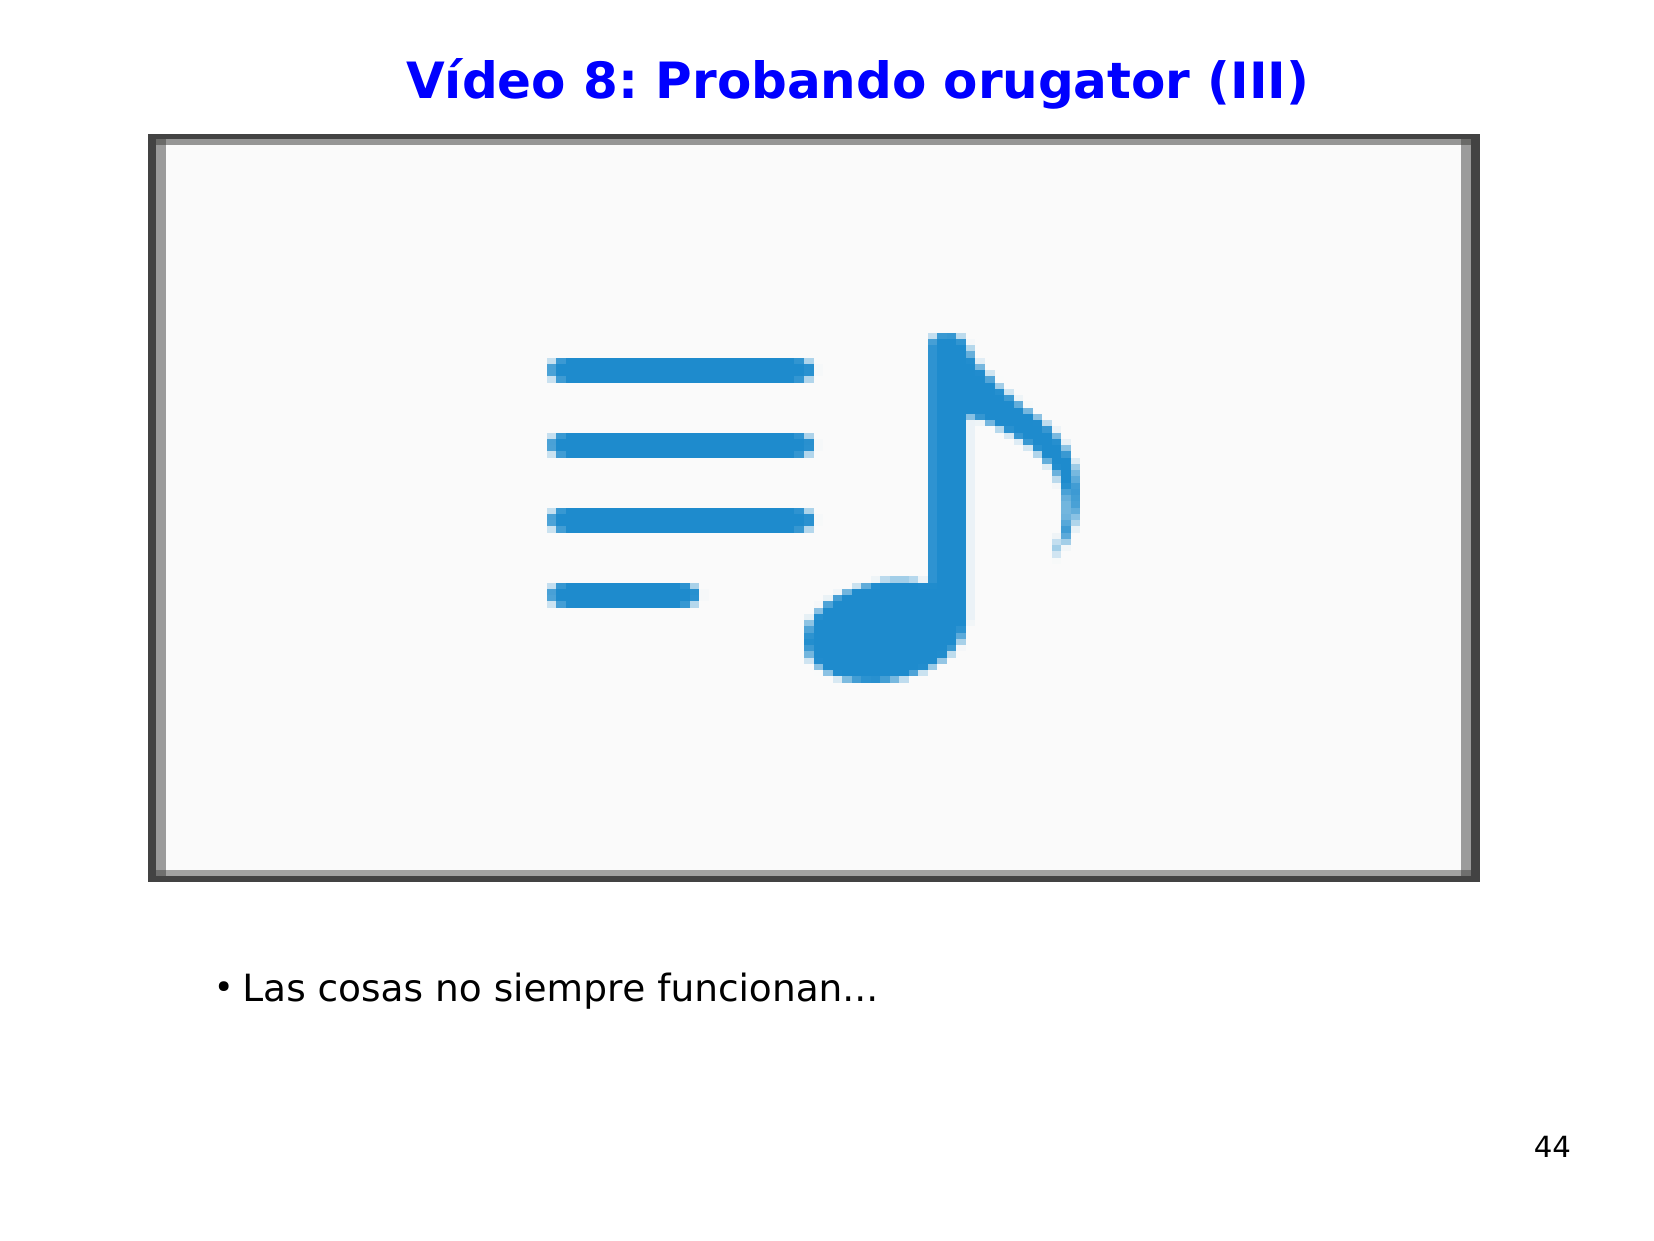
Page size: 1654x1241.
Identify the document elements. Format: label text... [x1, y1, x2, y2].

text_box Las cosas no siempre funcionan... [202, 959, 1379, 1090]
text_box [146, 133, 1482, 883]
text_box Vídeo 8: Probando orugator (III) [391, 44, 1325, 118]
